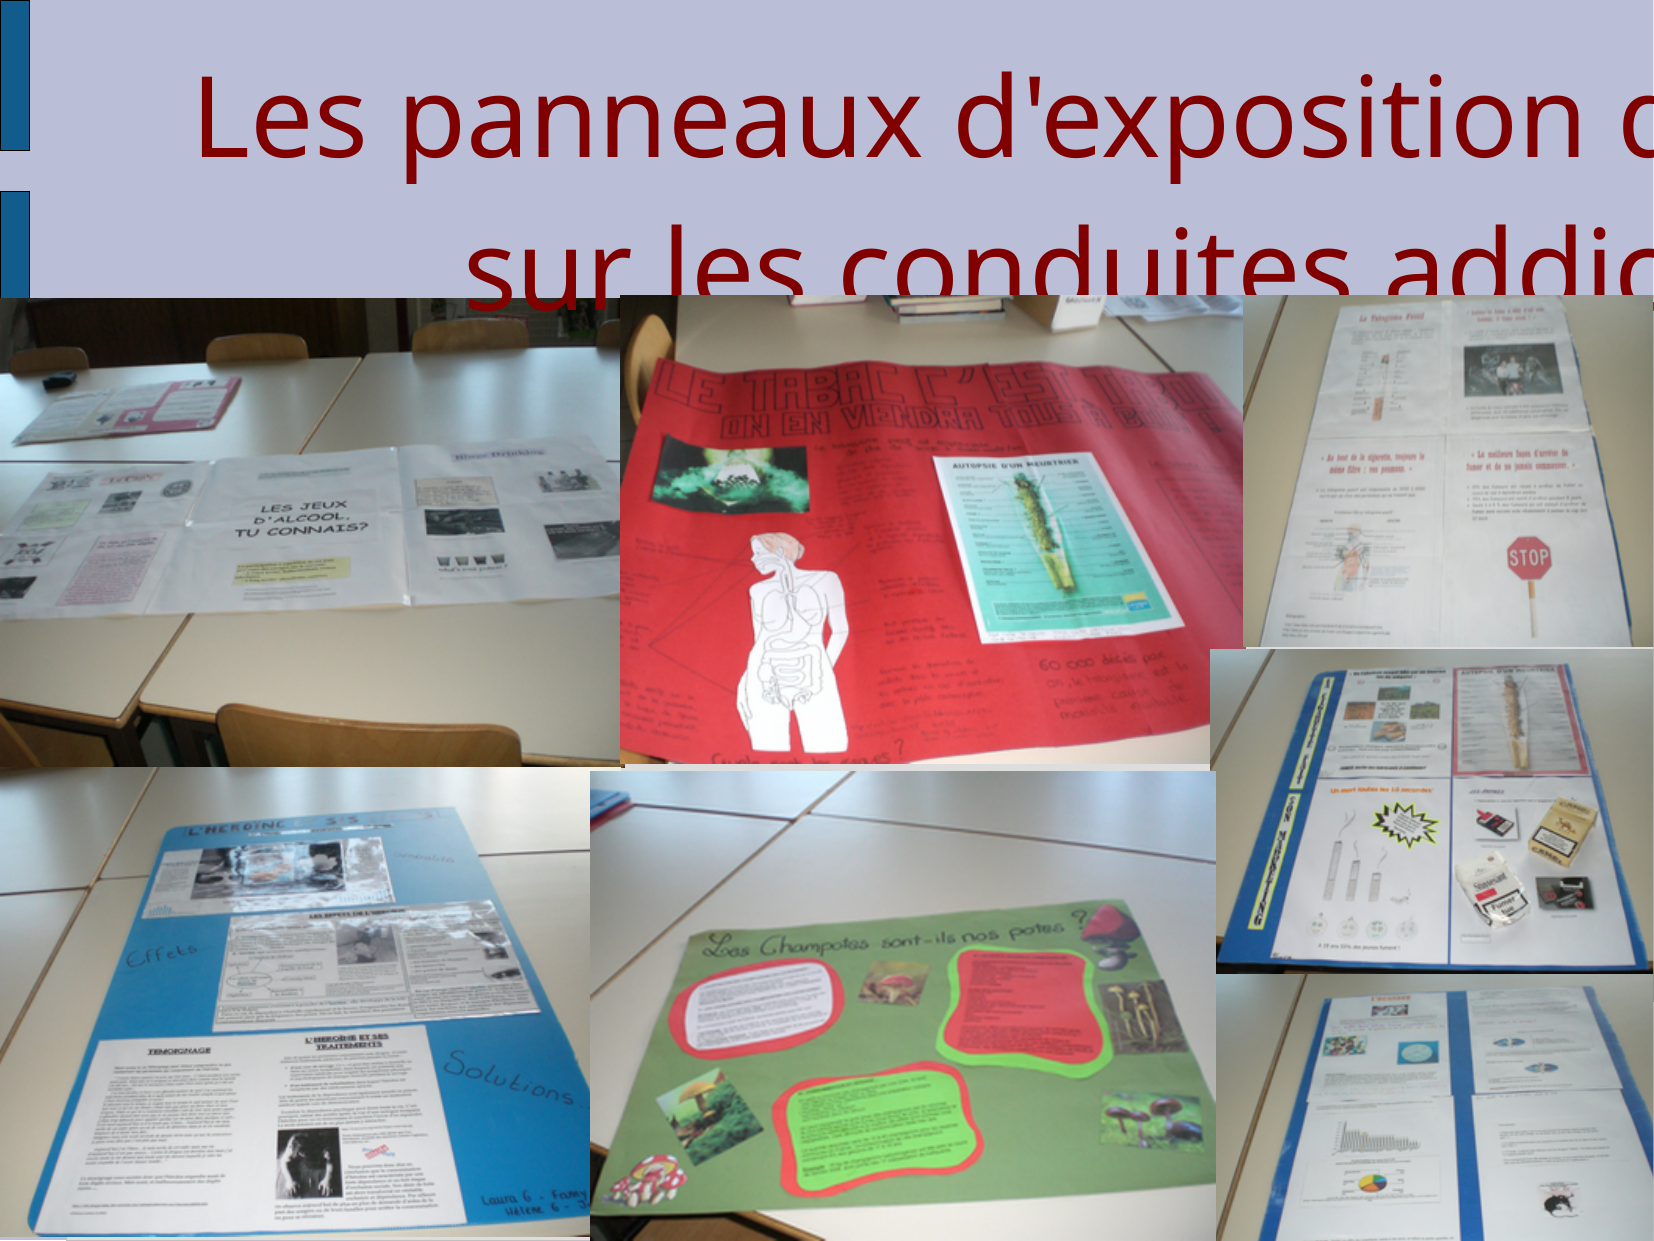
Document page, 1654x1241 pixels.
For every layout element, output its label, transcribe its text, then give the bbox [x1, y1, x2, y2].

picture [0, 295, 1654, 1241]
text_box Les panneaux d'exposition des 2ndes sur les conduites addictives [177, 29, 1418, 304]
